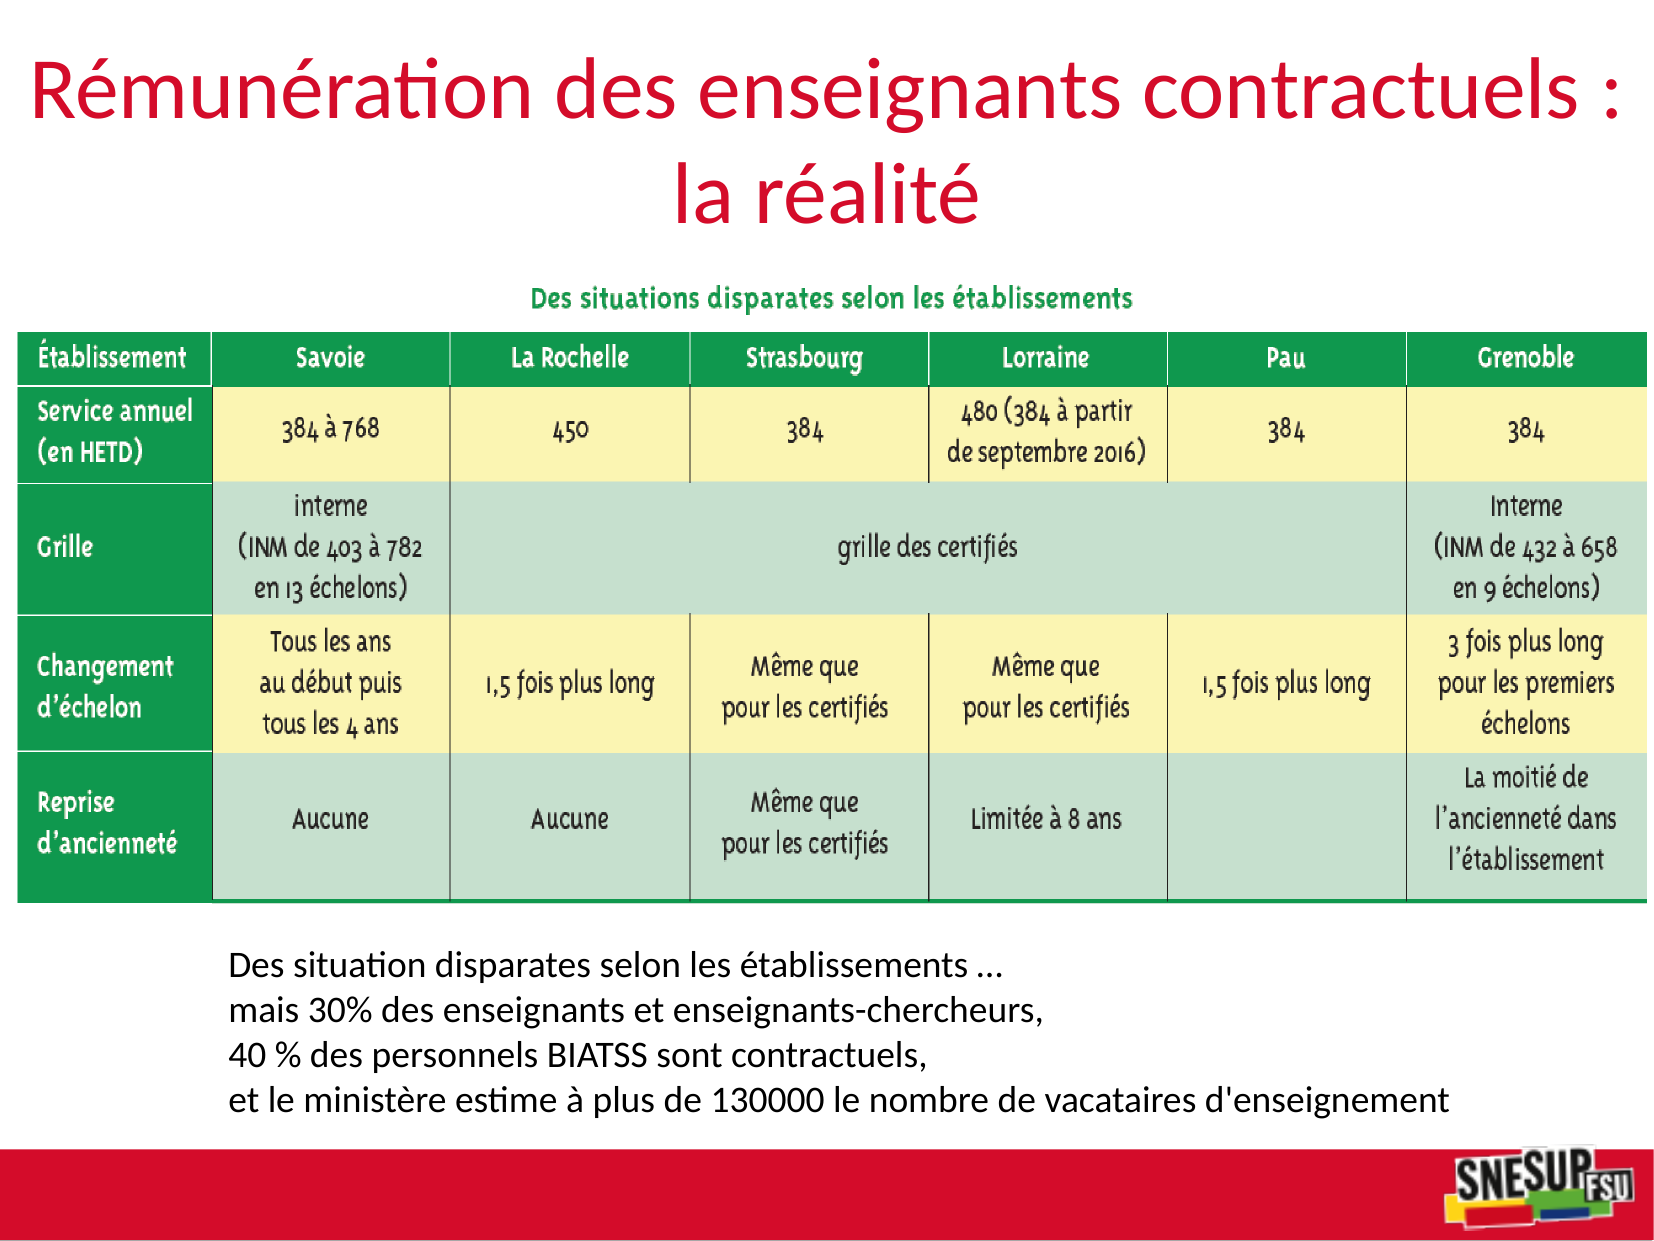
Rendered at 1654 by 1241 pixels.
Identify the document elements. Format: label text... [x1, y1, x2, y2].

picture [1442, 1143, 1638, 1231]
title Rémunération des enseignants contractuels : la réalité [0, 0, 1654, 272]
text_box Des situation disparates selon les établissements … mais 30% des enseignants et enseignants-chercheurs, 40 % des personnels BIATSS sont contractuels, et le ministère estime à plus de 130000 le nombre de vacataires d'enseignement [213, 933, 1467, 1128]
picture [11, 271, 1654, 908]
